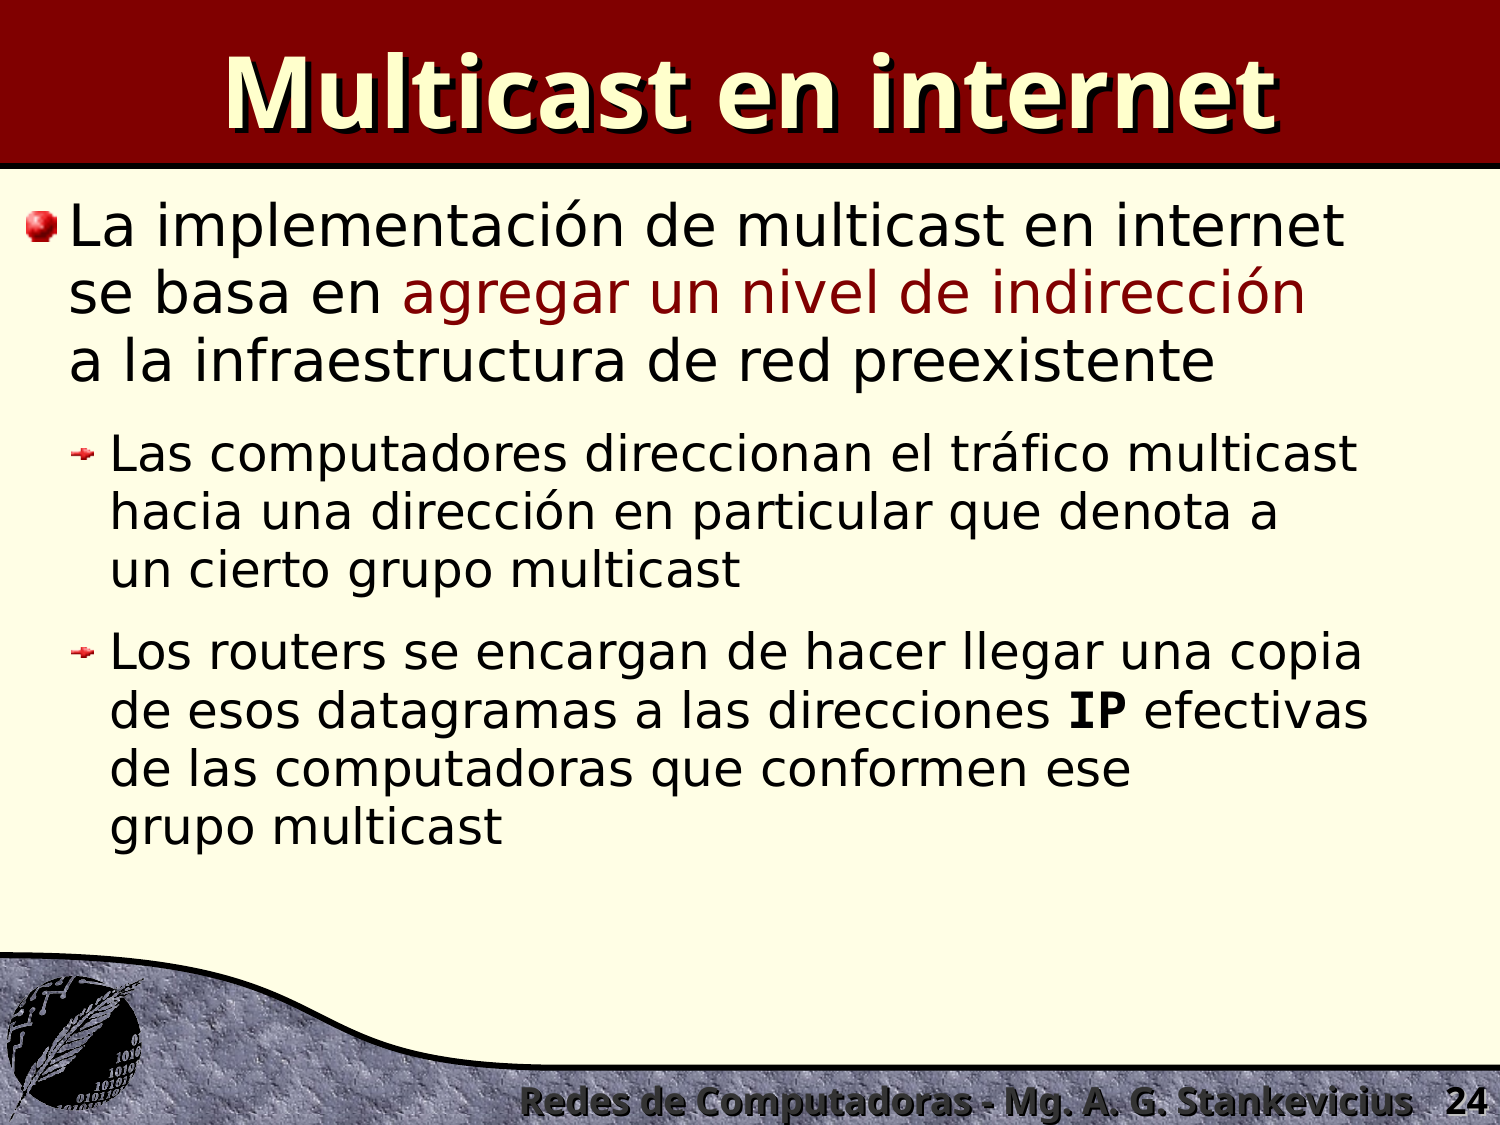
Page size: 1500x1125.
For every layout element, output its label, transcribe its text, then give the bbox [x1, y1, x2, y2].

title Multicast en internet [15, 5, 1485, 160]
picture [0, 959, 1500, 1125]
picture [1047, 1100, 1054, 1110]
picture [790, 1100, 795, 1110]
list La implementación de multicast en internet se basa en agregar un nivel de indirección a la infraestructura de red preexistente Las computadores direccionan el tráfico multicast hacia una dirección en particular que denota a un cierto grupo multicast Los routers se encargan de hacer llegar una copia de esos datagramas a las direcciones IP efectivas de las computadoras que conformen ese grupo multicast [11, 192, 1486, 921]
